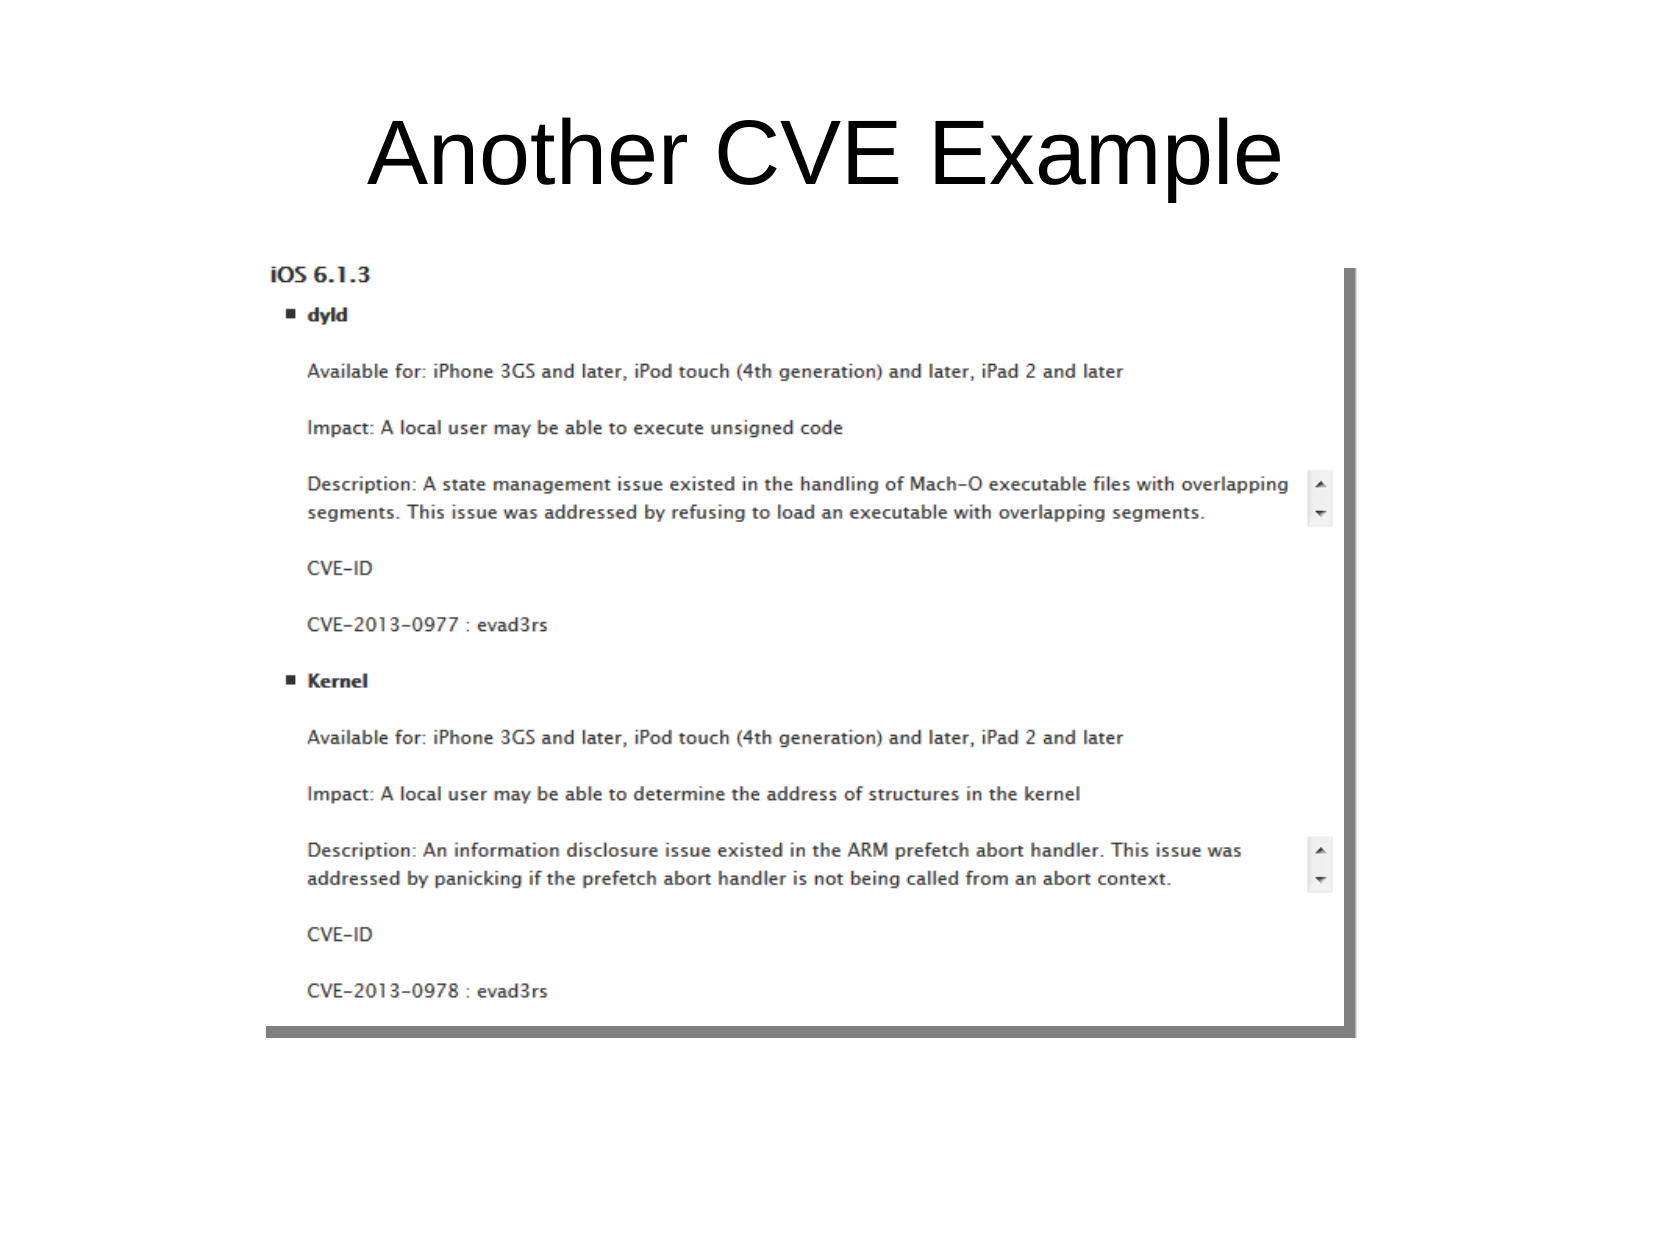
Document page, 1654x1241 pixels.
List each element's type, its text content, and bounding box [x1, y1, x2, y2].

picture [255, 256, 1344, 1026]
title Another CVE Example [82, 49, 1571, 257]
